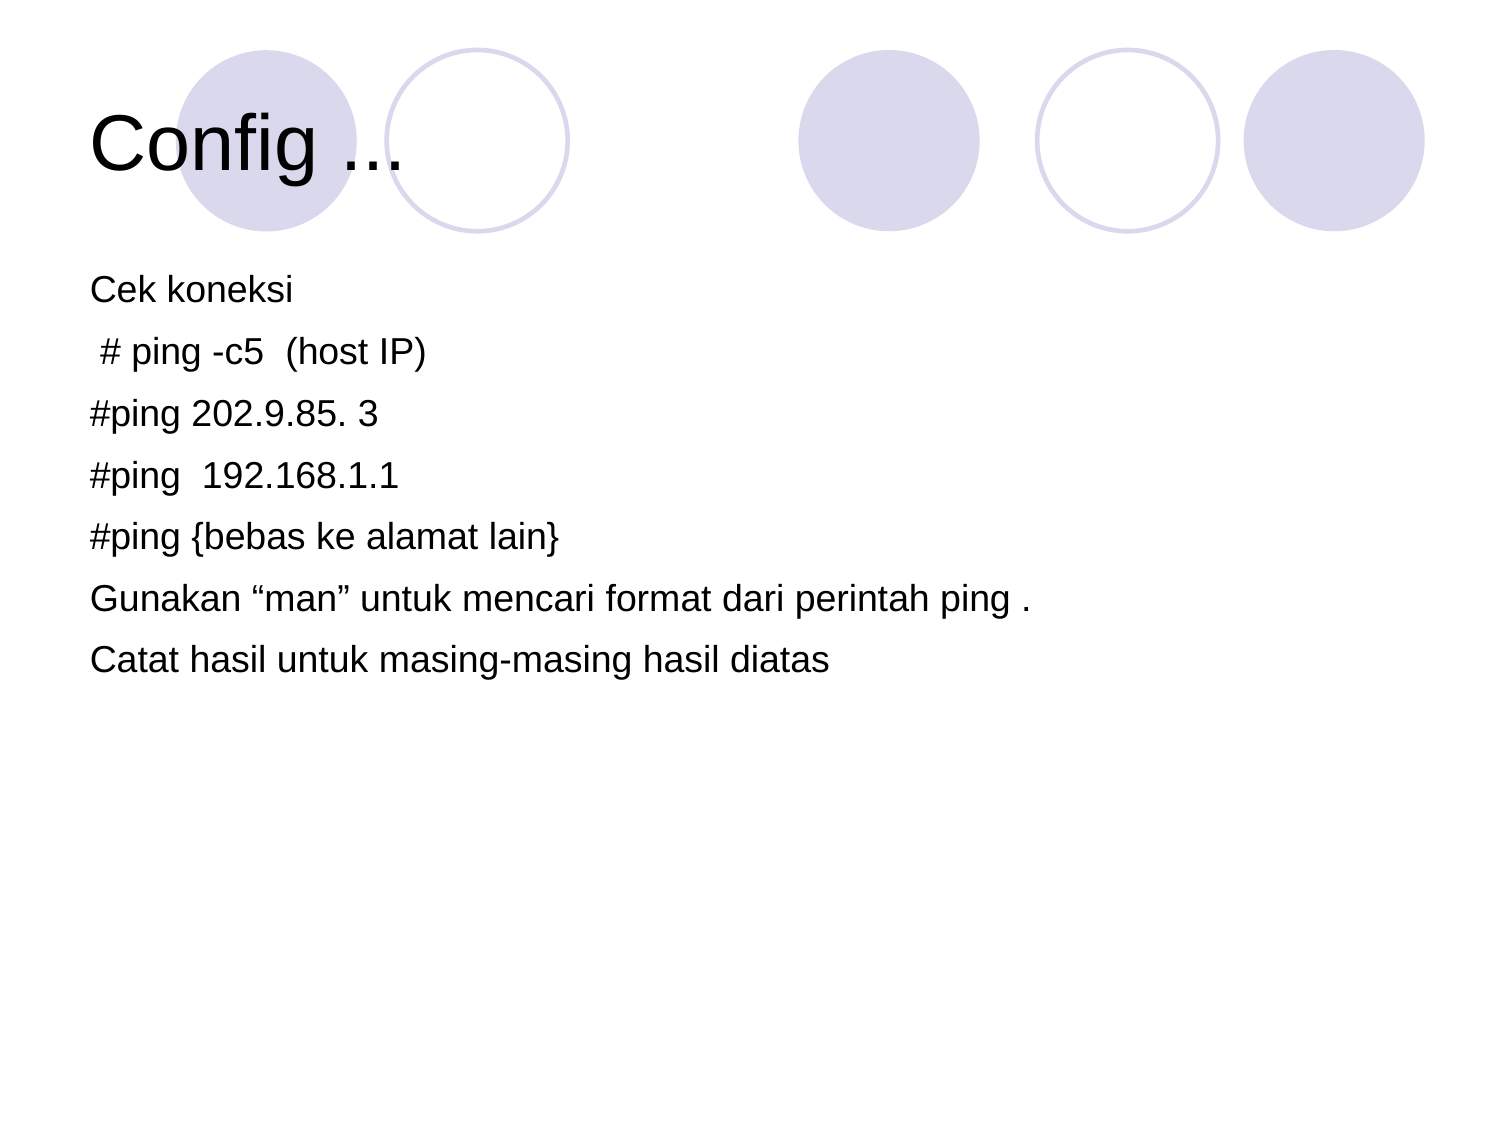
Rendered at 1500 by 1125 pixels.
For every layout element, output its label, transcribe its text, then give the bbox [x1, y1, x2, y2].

title Config ... [75, 45, 1426, 233]
list Cek koneksi # ping -c5 (host IP) #ping 202.9.85. 3 #ping 192.168.1.1 #ping {bebas ke alamat lain} Gunakan “man” untuk mencari format dari perintah ping . Catat hasil untuk masing-masing hasil diatas [75, 262, 1426, 1125]
